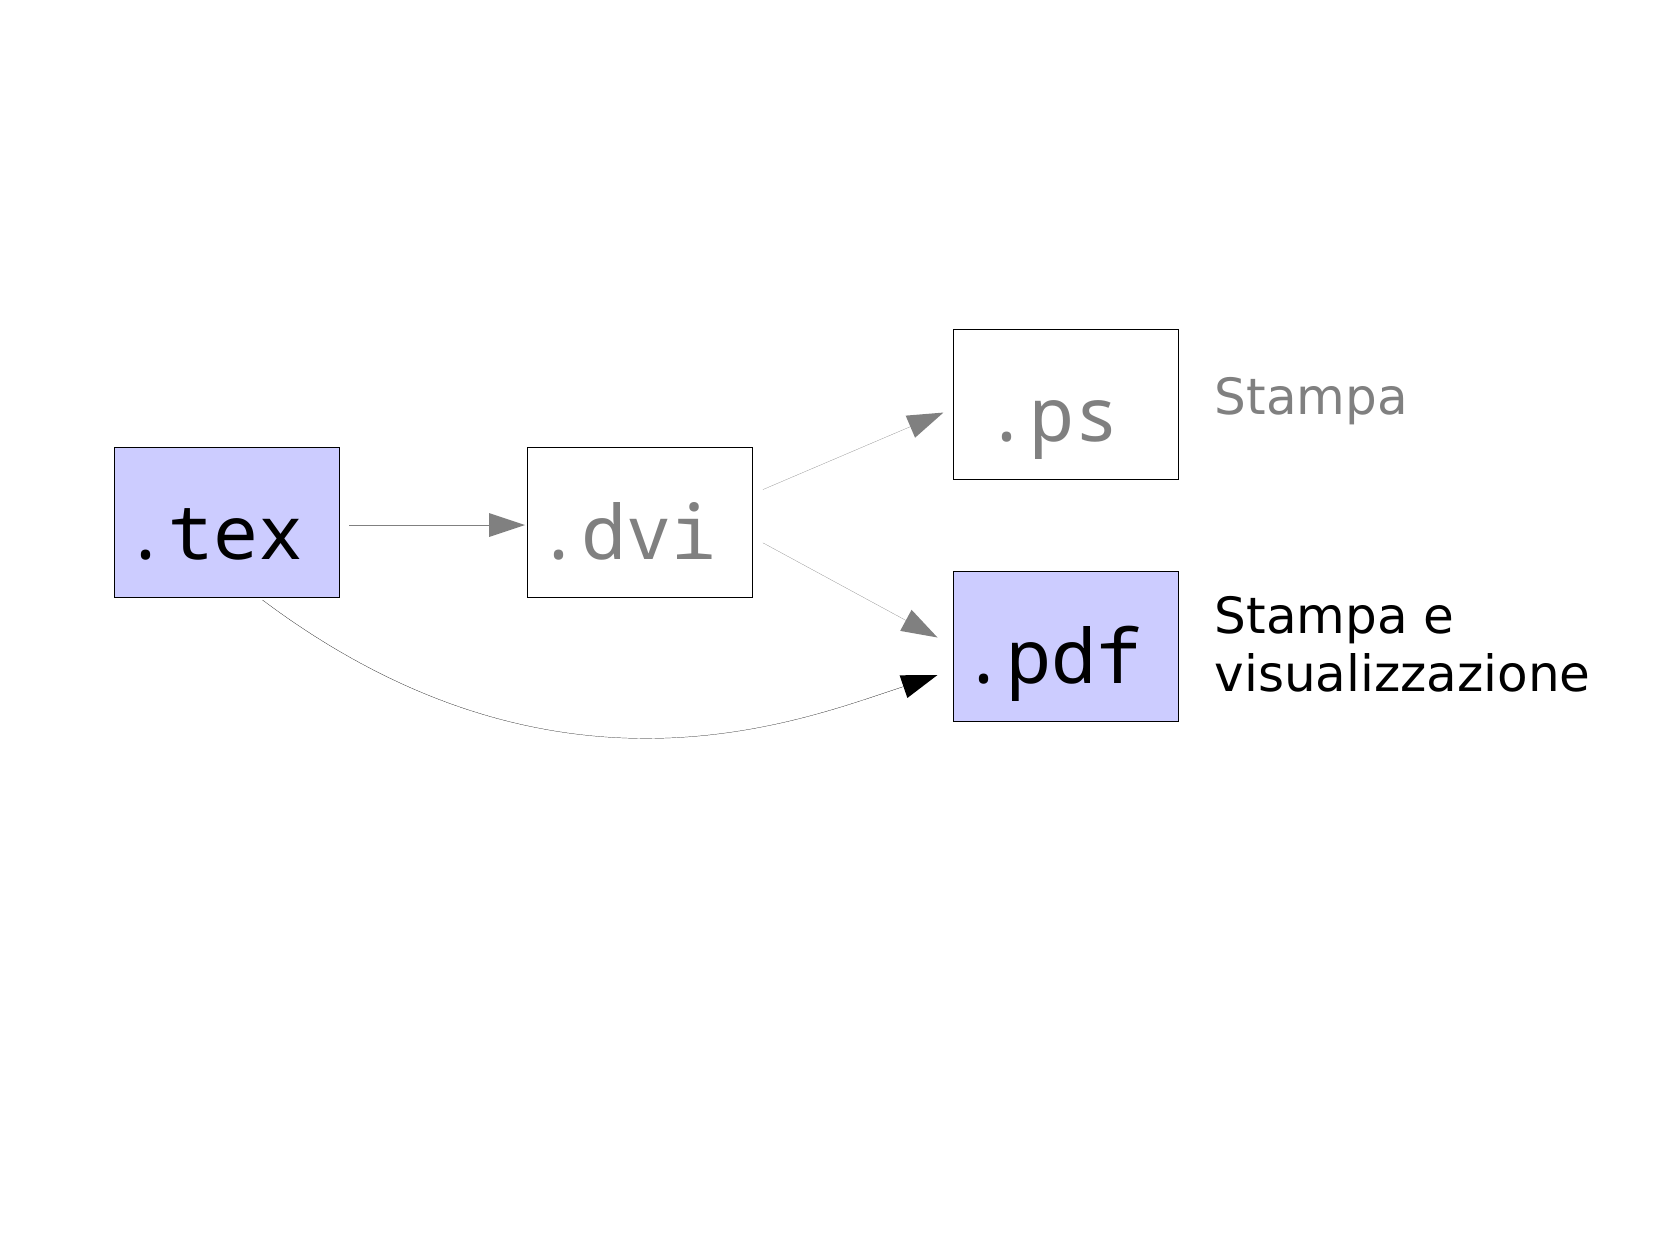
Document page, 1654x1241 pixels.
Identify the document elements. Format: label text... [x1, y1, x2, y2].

text_box Stampa e visualizzazione [1200, 579, 1613, 711]
text_box .dvi [506, 471, 748, 572]
text_box [953, 329, 1179, 480]
text_box .tex [92, 471, 334, 572]
text_box Stampa [1200, 360, 1501, 434]
text_box .ps [931, 353, 1173, 454]
text_box [527, 447, 753, 598]
text_box [114, 447, 340, 598]
text_box [953, 571, 1179, 722]
text_box .pdf [931, 595, 1173, 696]
